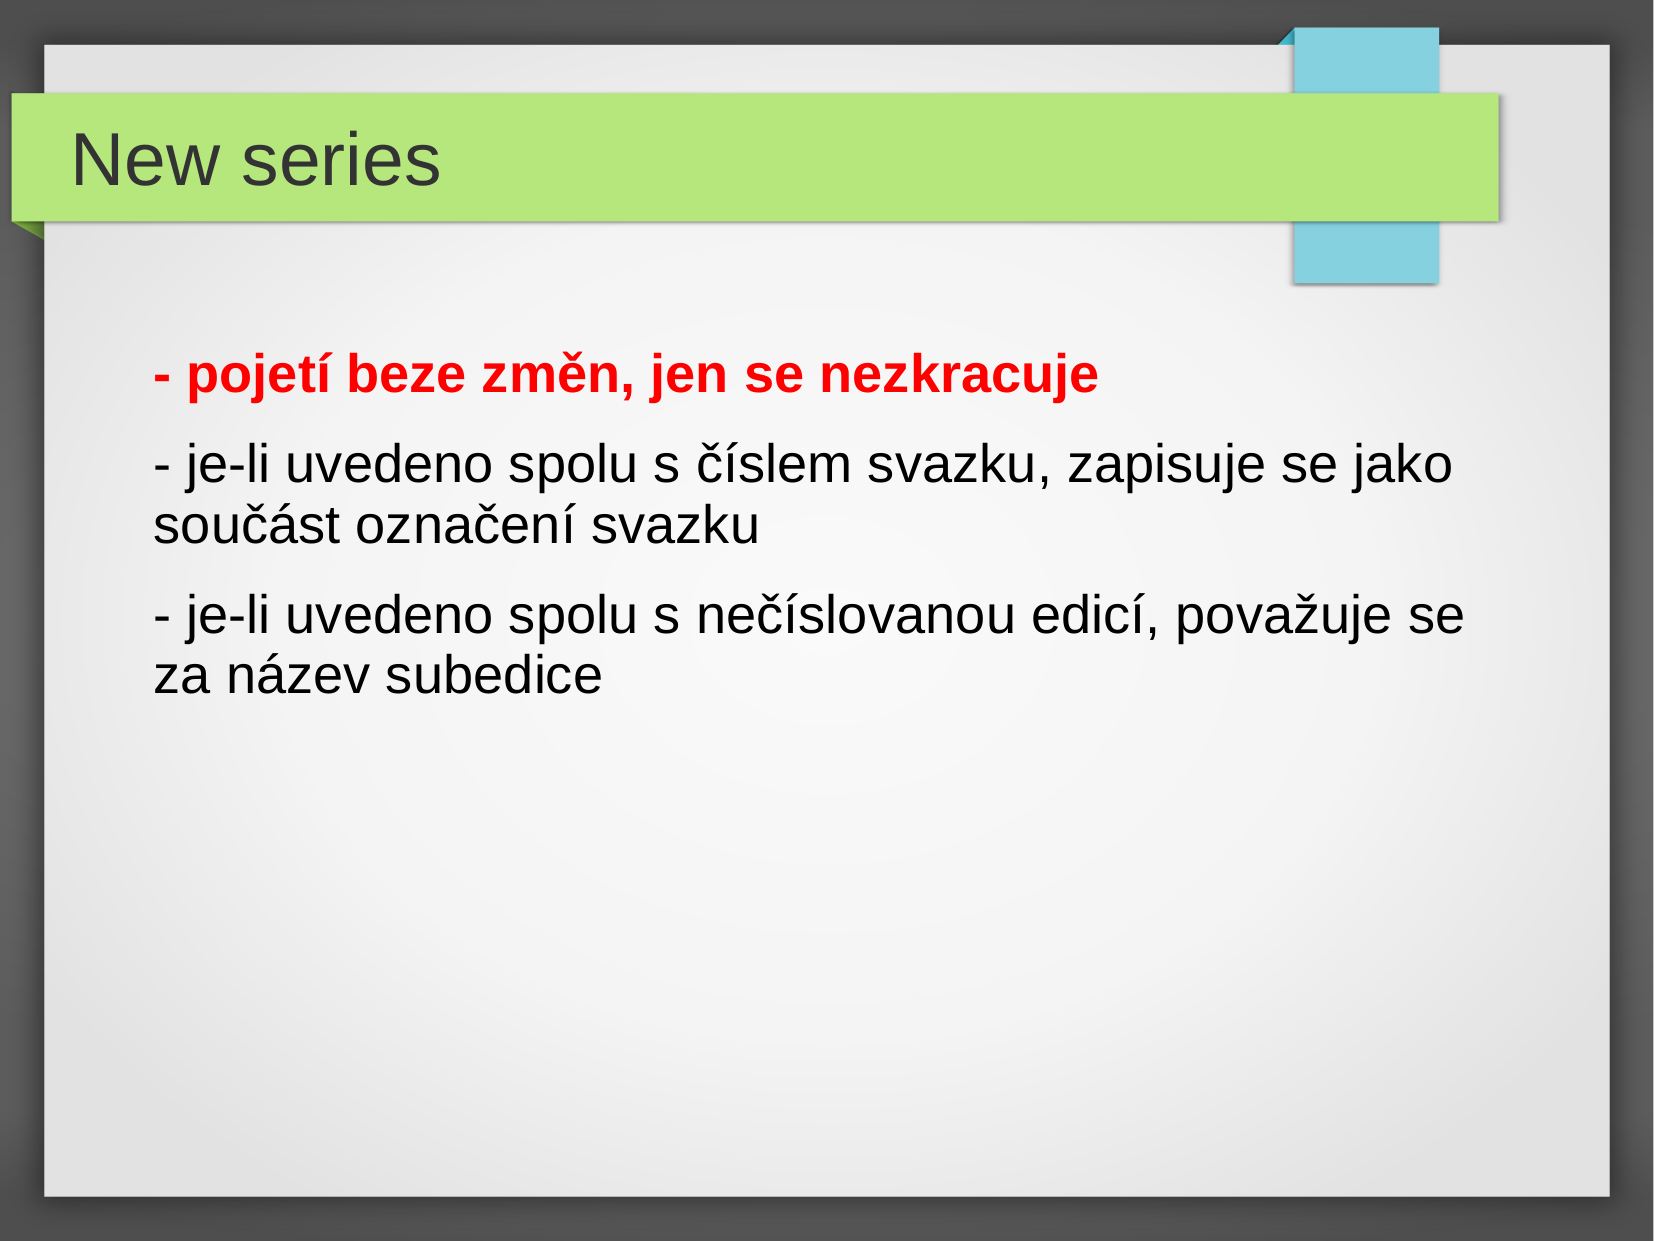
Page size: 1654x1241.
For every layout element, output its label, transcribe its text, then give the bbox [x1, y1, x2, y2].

list - pojetí beze změn, jen se nezkracuje - je-li uvedeno spolu s číslem svazku, zapisuje se jako součást označení svazku - je-li uvedeno spolu s nečíslovanou edicí, považuje se za název subedice [82, 343, 1538, 1063]
picture [0, 0, 1654, 1241]
title New series [70, 106, 1229, 213]
